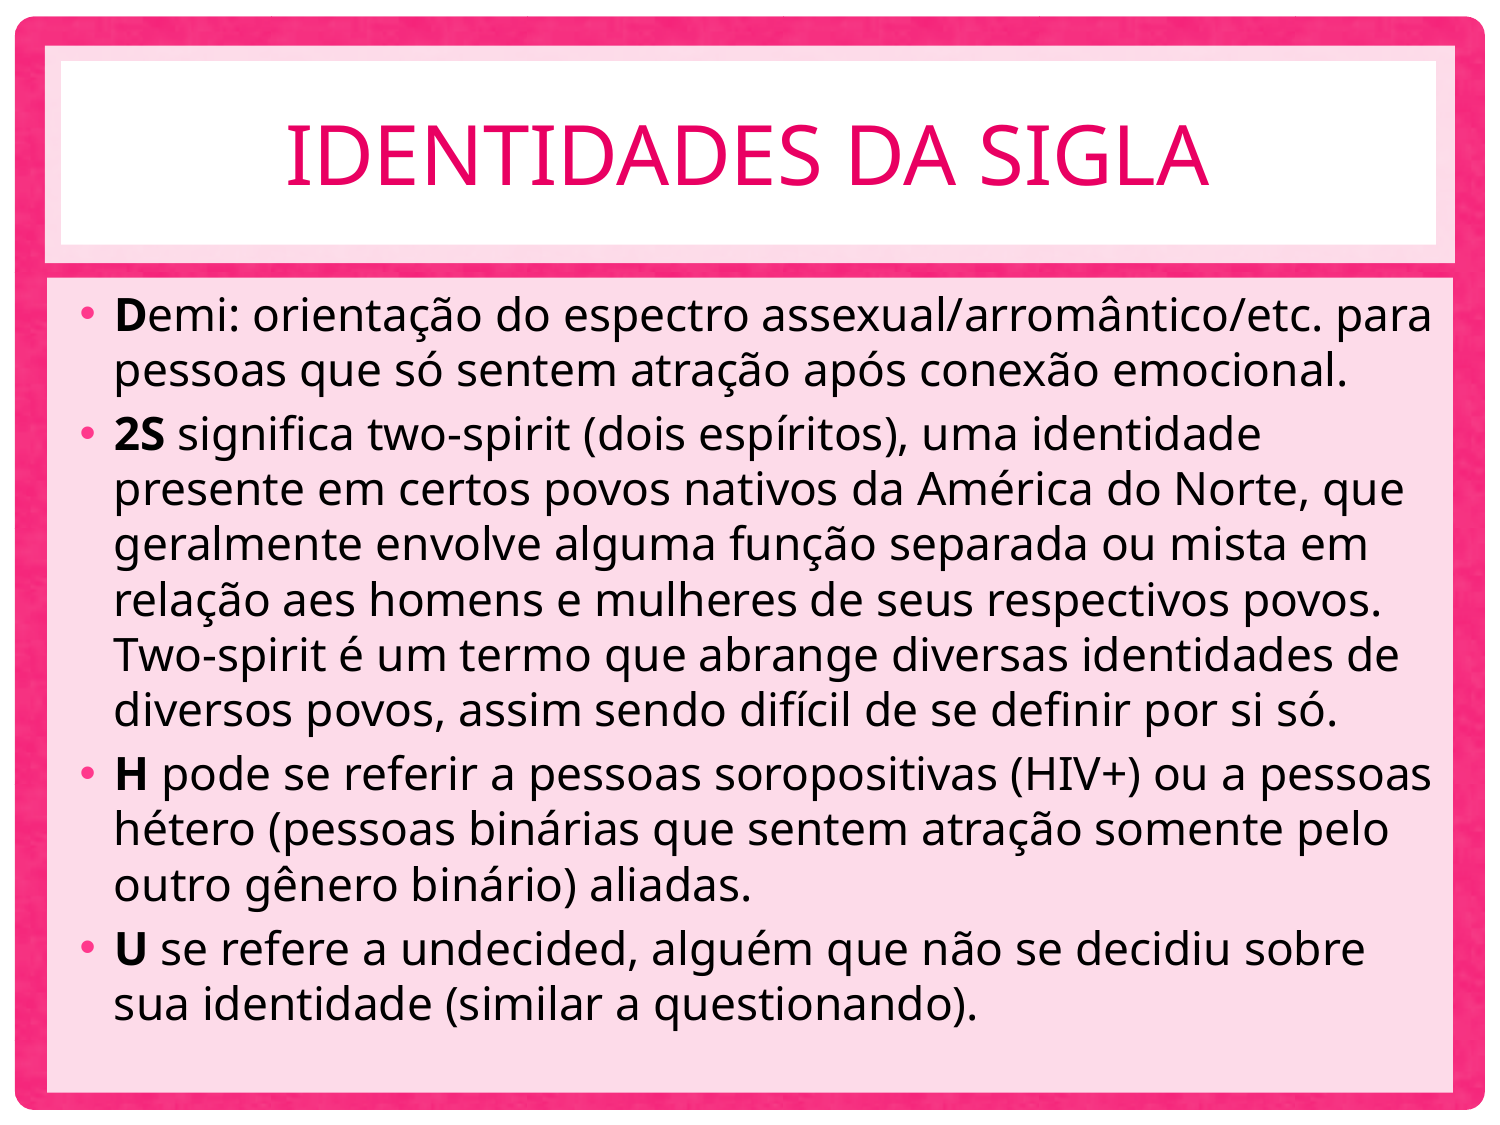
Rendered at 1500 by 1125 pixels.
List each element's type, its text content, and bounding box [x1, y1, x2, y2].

title Identidades da sigla [69, 66, 1425, 238]
picture [14, 16, 1485, 1110]
list Demi: orientação do espectro assexual/arromântico/etc. para pessoas que só sentem atração após conexão emocional. 2S significa two-spirit (dois espíritos), uma identidade presente em certos povos nativos da América do Norte, que geralmente envolve alguma função separada ou mista em relação aes homens e mulheres de seus respectivos povos. Two-spirit é um termo que abrange diversas identidades de diversos povos, assim sendo difícil de se definir por si só. H pode se referir a pessoas soropositivas (HIV+) ou a pessoas hétero (pessoas binárias que sentem atração somente pelo outro gênero binário) aliadas. U se refere a undecided, alguém que não se decidiu sobre sua identidade (similar a questionando). [47, 277, 1453, 1093]
